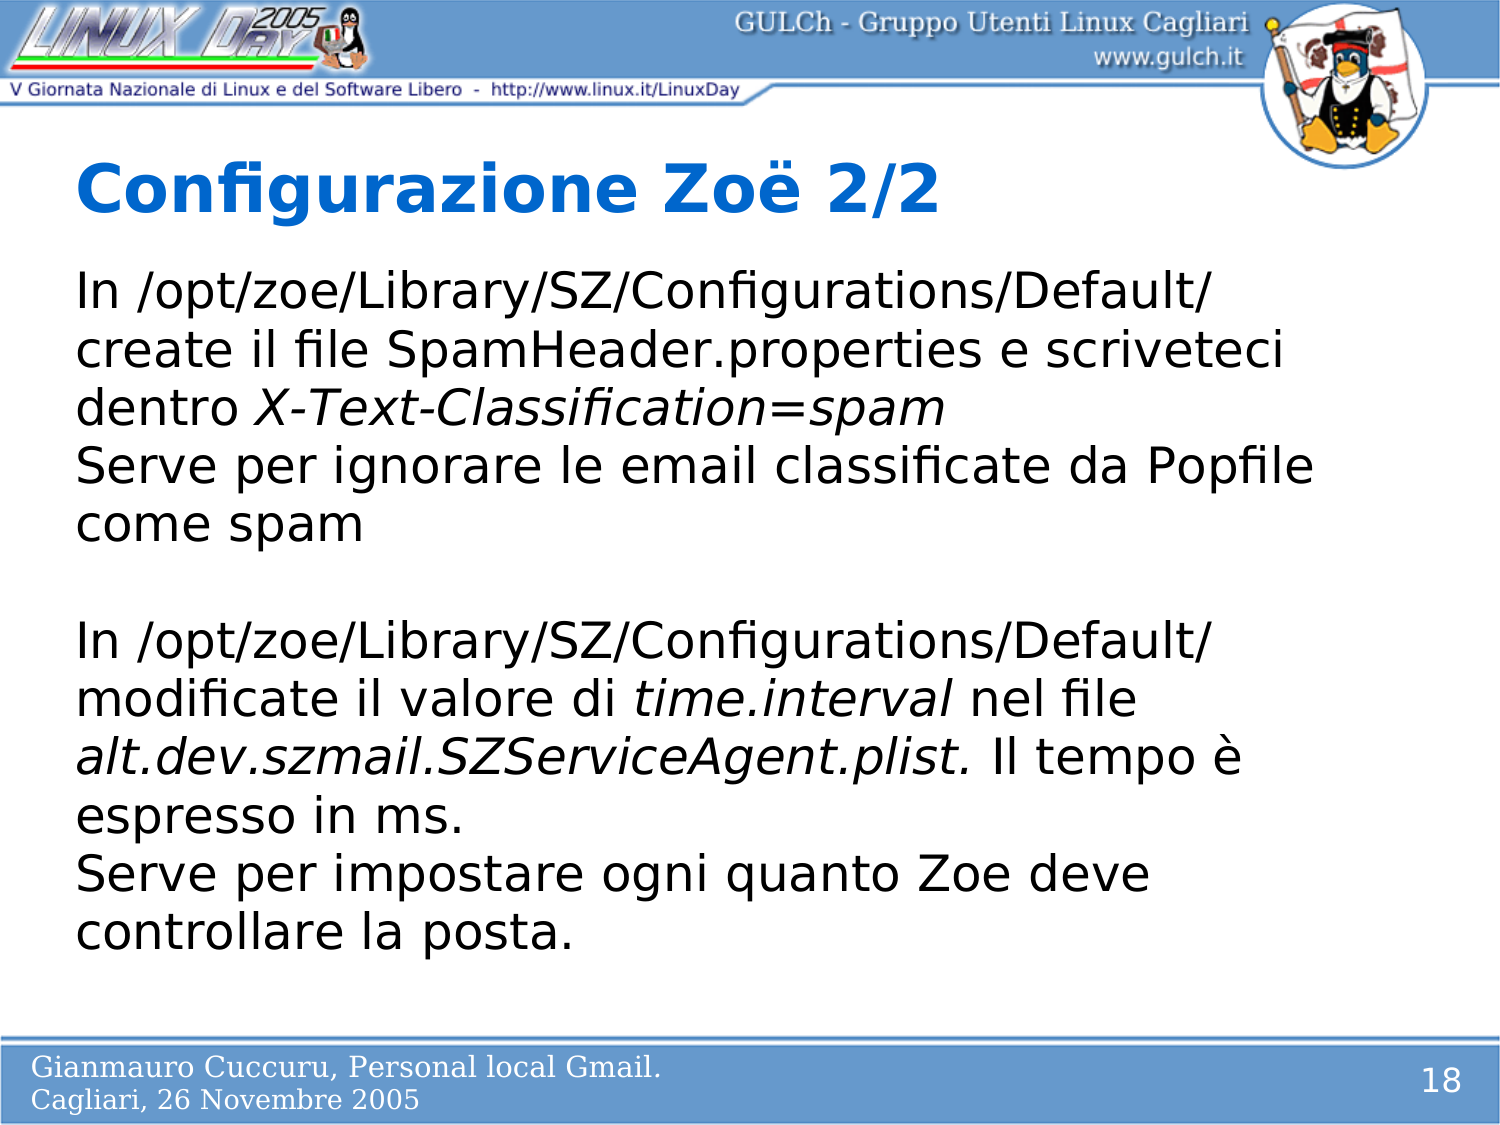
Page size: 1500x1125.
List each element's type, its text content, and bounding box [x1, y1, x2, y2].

text_box In /opt/zoe/Library/SZ/Configurations/Default/ create il file SpamHeader.properties e scriveteci dentro X-Text-Classification=spam Serve per ignorare le email classificate da Popfile come spam In /opt/zoe/Library/SZ/Configurations/Default/ modificate il valore di time.interval nel file alt.dev.szmail.SZServiceAgent.plist. Il tempo è espresso in ms. Serve per impostare ogni quanto Zoe deve controllare la posta. [75, 262, 1426, 1078]
text_box Configurazione Zoë 2/2 [75, 149, 948, 228]
picture [0, 0, 1500, 1125]
